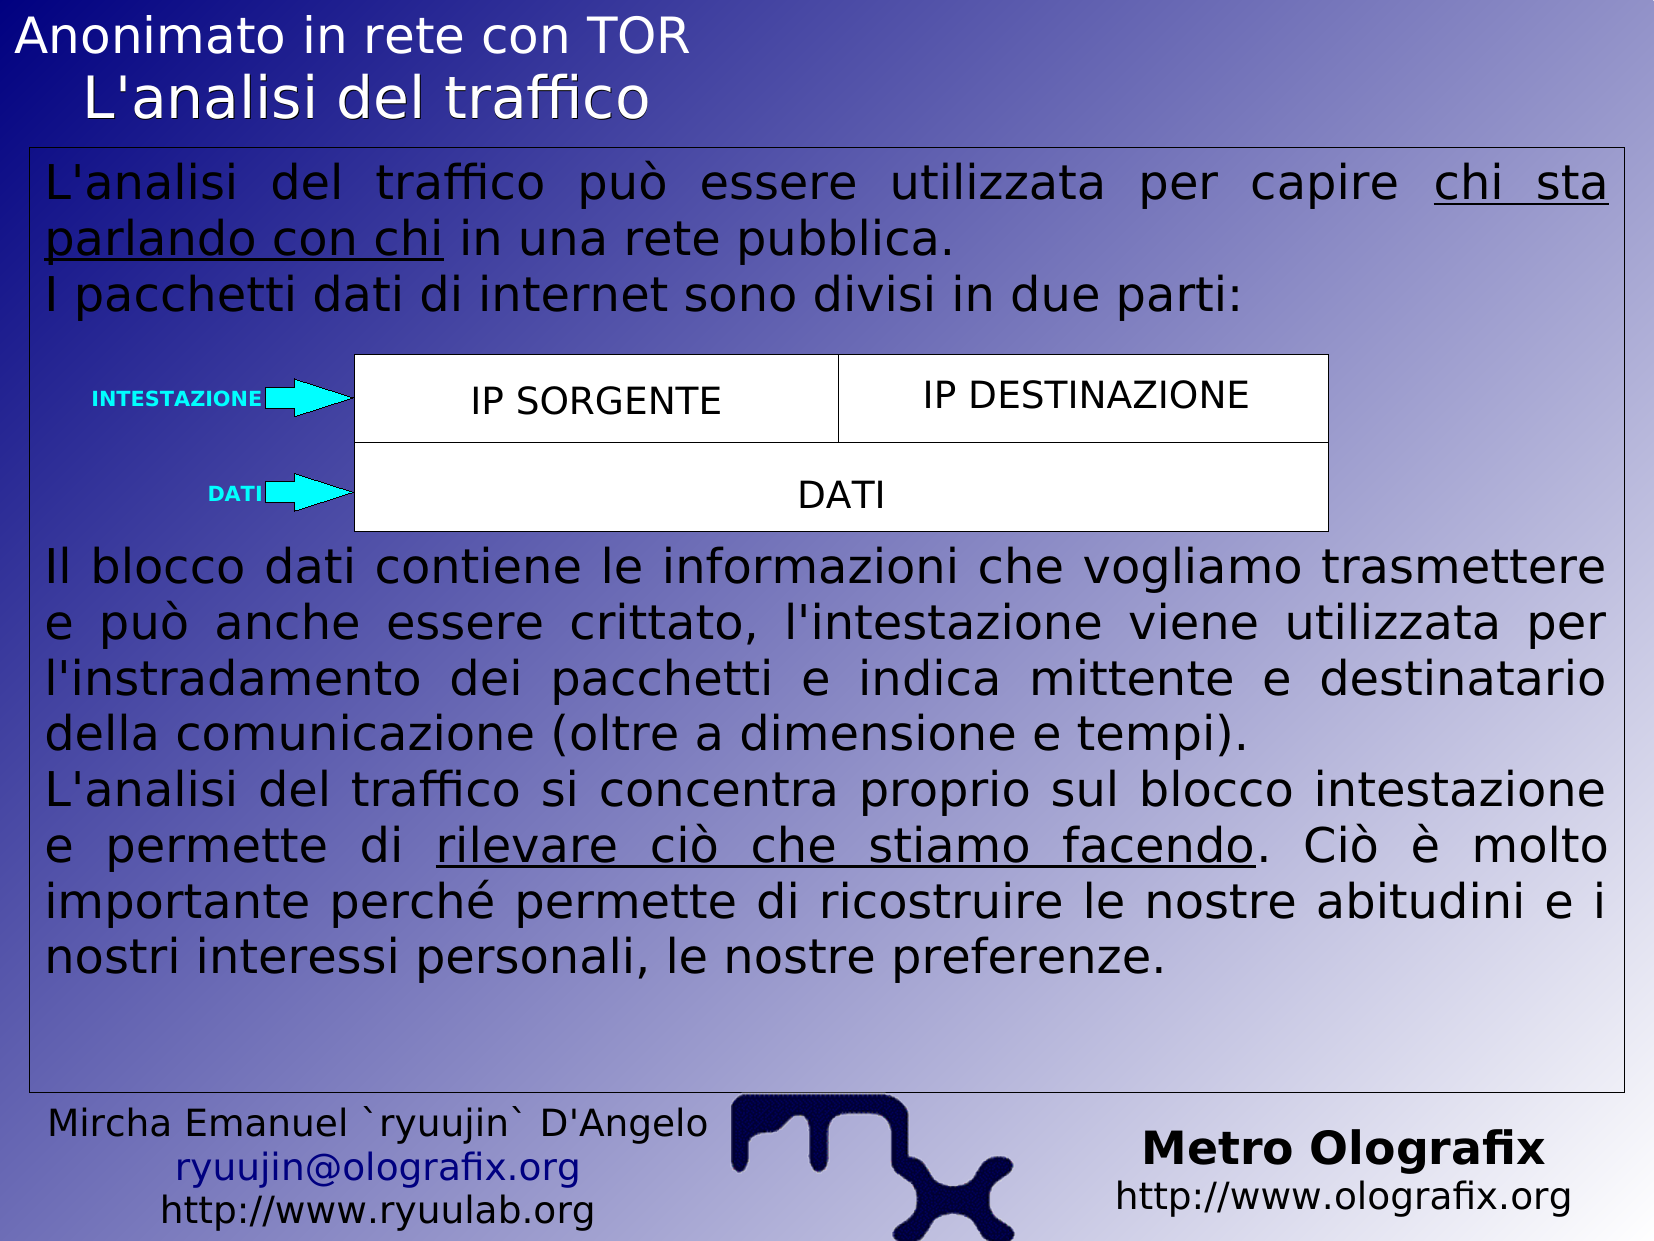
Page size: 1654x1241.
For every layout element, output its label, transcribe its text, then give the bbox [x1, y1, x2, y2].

picture [720, 1068, 1033, 1241]
text_box INTESTAZIONE [76, 380, 284, 420]
title L'analisi del traffico [82, 49, 1571, 147]
text_box IP DESTINAZIONE [850, 366, 1323, 425]
text_box Mircha Emanuel `ryuujin` D'Angelo ryuujin@olografix.org http://www.ryuulab.org [0, 1094, 757, 1241]
text_box Metro Olografix http://www.olografix.org [1034, 1114, 1654, 1227]
text_box IP SORGENTE [360, 372, 833, 431]
text_box DATI [88, 474, 278, 514]
text_box DATI [590, 466, 1093, 525]
text_box [284, 354, 838, 442]
text_box [839, 354, 1329, 442]
text_box Anonimato in rete con TOR [0, 0, 1595, 74]
text_box L'analisi del traffico può essere utilizzata per capire chi sta parlando con chi in una rete pubblica. I pacchetti dati di internet sono divisi in due parti: [29, 147, 1625, 330]
text_box Il blocco dati contiene le informazioni che vogliamo trasmettere e può anche essere crittato, l'intestazione viene utilizzata per l'instradamento dei pacchetti e indica mittente e destinatario della comunicazione (oltre a dimensione e tempi). L'analisi del traffico si concentra proprio sul blocco intestazione e permette di rilevare ciò che stiamo facendo. Ciò è molto importante perché permette di ricostruire le nostre abitudini e i nostri interessi personali, le nostre preferenze. [29, 531, 1625, 993]
text_box [278, 443, 1329, 531]
